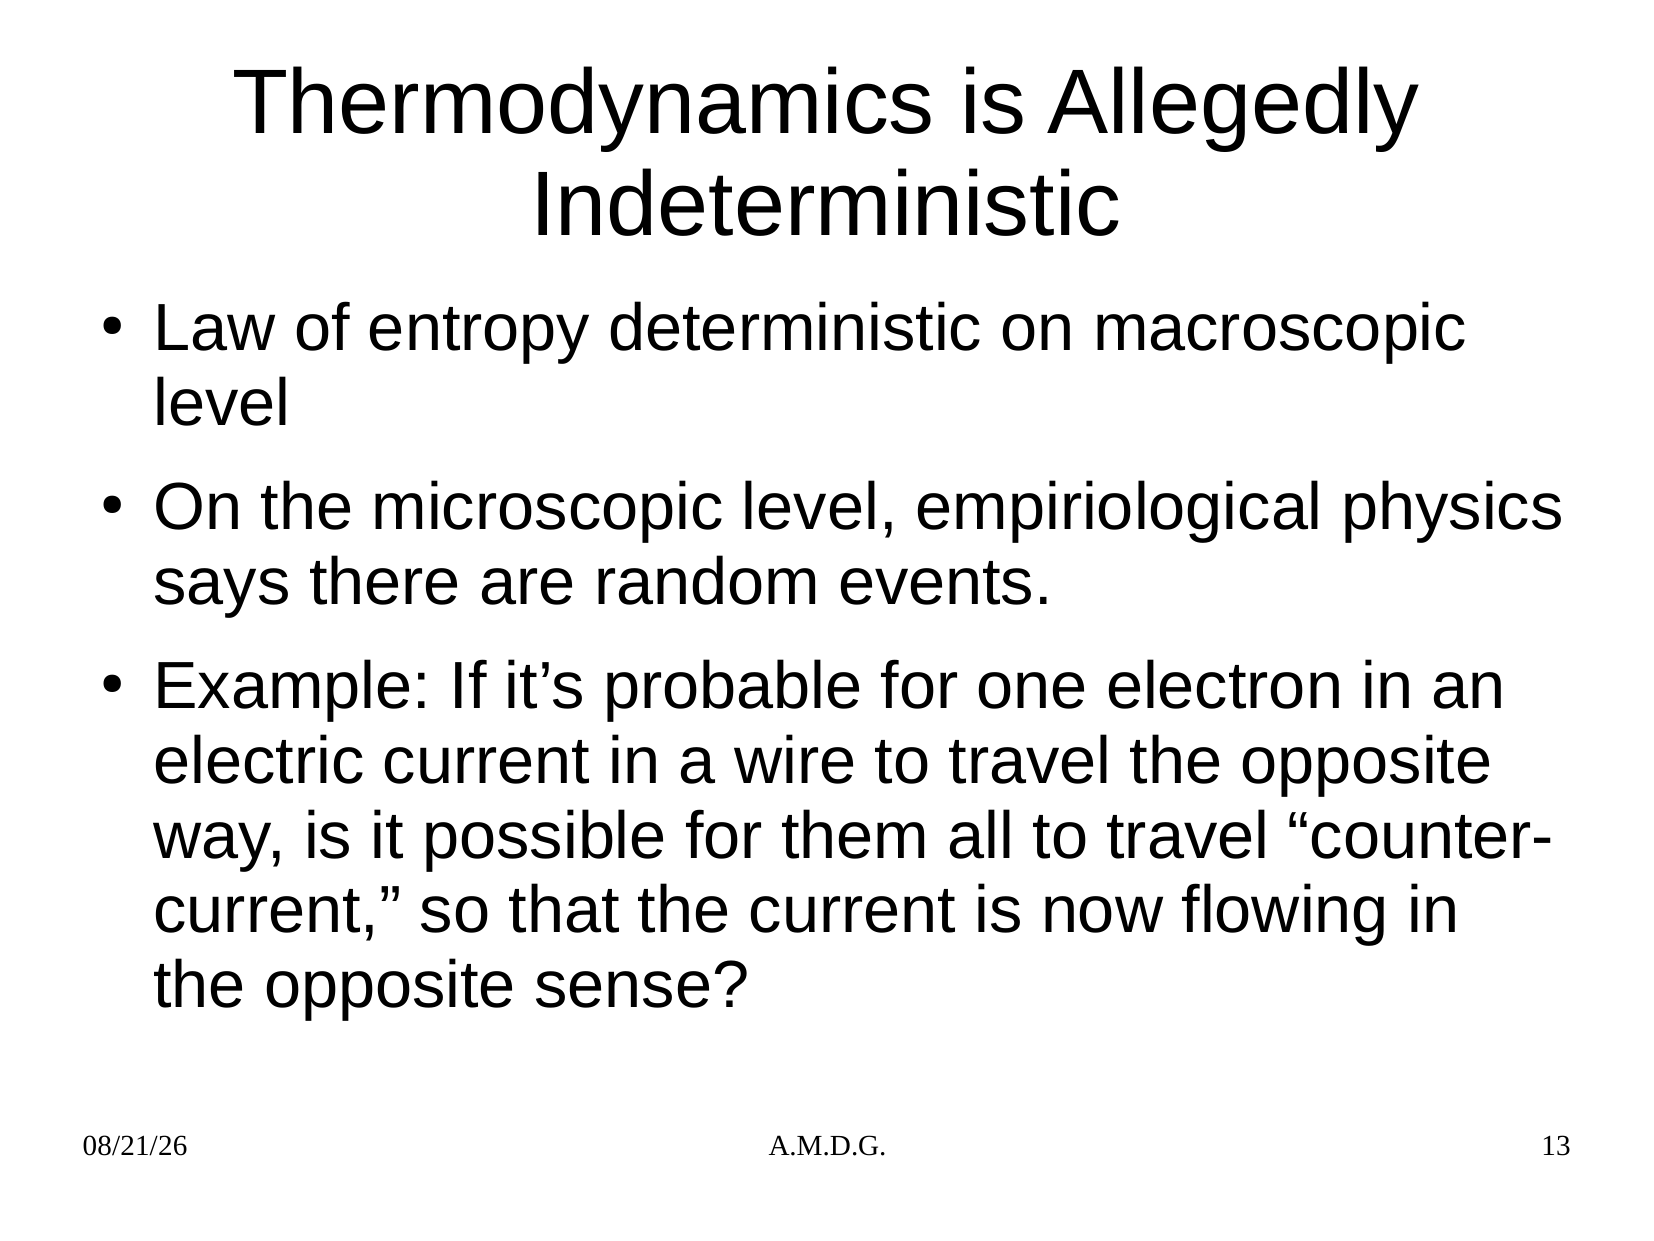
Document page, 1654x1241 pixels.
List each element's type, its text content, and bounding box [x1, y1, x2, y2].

list Law of entropy deterministic on macroscopic level On the microscopic level, empiriological physics says there are random events. Example: If it’s probable for one electron in an electric current in a wire to travel the opposite way, is it possible for them all to travel “counter-current,” so that the current is now flowing in the opposite sense? [82, 290, 1571, 1109]
title Thermodynamics is Allegedly Indeterministic [82, 49, 1571, 257]
